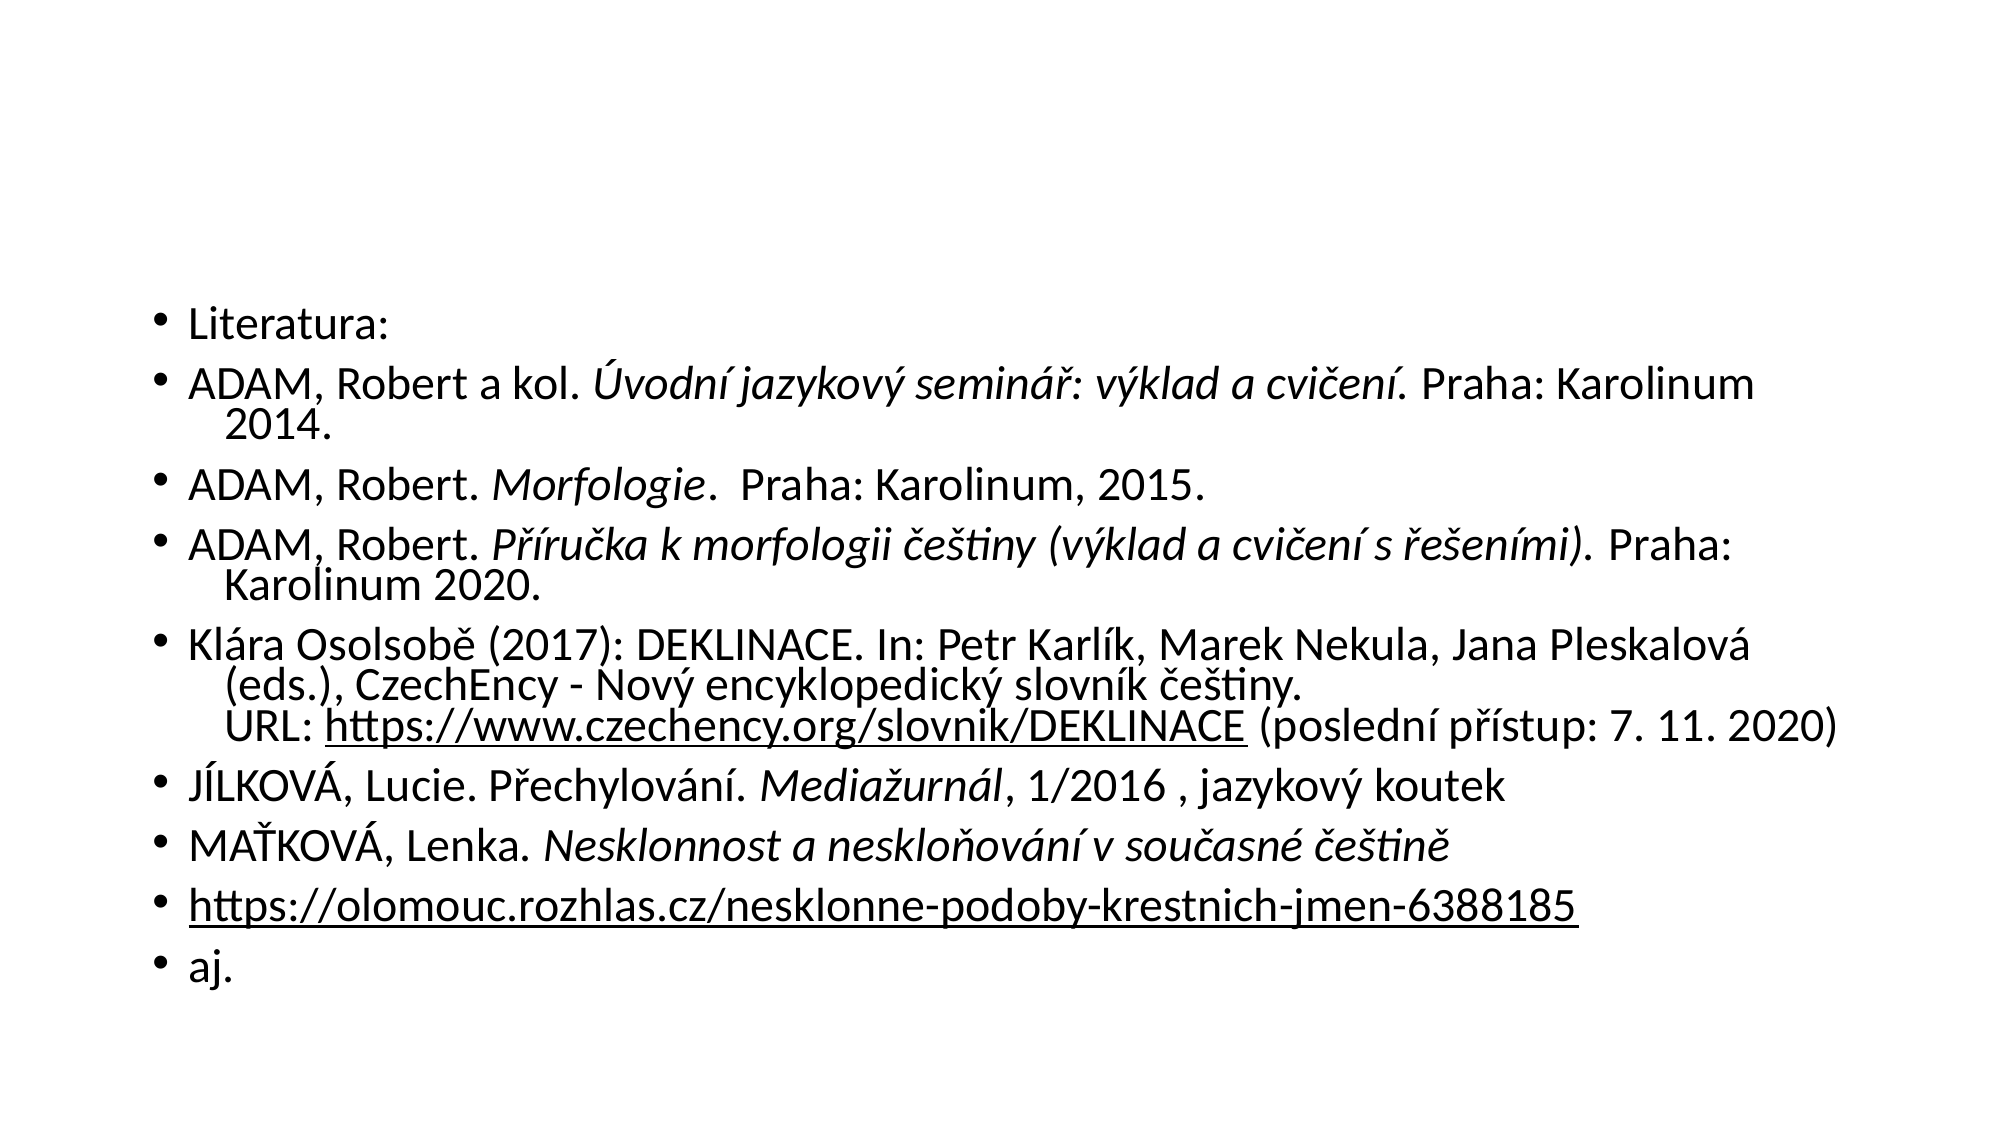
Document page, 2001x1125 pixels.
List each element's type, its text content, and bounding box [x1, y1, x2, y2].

list Literatura: ADAM, Robert a kol. Úvodní jazykový seminář: výklad a cvičení. Praha: Karolinum 2014. ADAM, Robert. Morfologie. Praha: Karolinum, 2015. ADAM, Robert. Příručka k morfologii češtiny (výklad a cvičení s řešeními). Praha: Karolinum 2020. Klára Osolsobě (2017): DEKLINACE. In: Petr Karlík, Marek Nekula, Jana Pleskalová (eds.), CzechEncy - Nový encyklopedický slovník češtiny. URL: https://www.czechency.org/slovnik/DEKLINACE (poslední přístup: 7. 11. 2020) JÍLKOVÁ, Lucie. Přechylování. Mediažurnál, 1/2016 , jazykový koutek MAŤKOVÁ, Lenka. Nesklonnost a neskloňování v současné češtině https://olomouc.rozhlas.cz/nesklonne-podoby-krestnich-jmen-6388185 aj. [137, 299, 1863, 1014]
